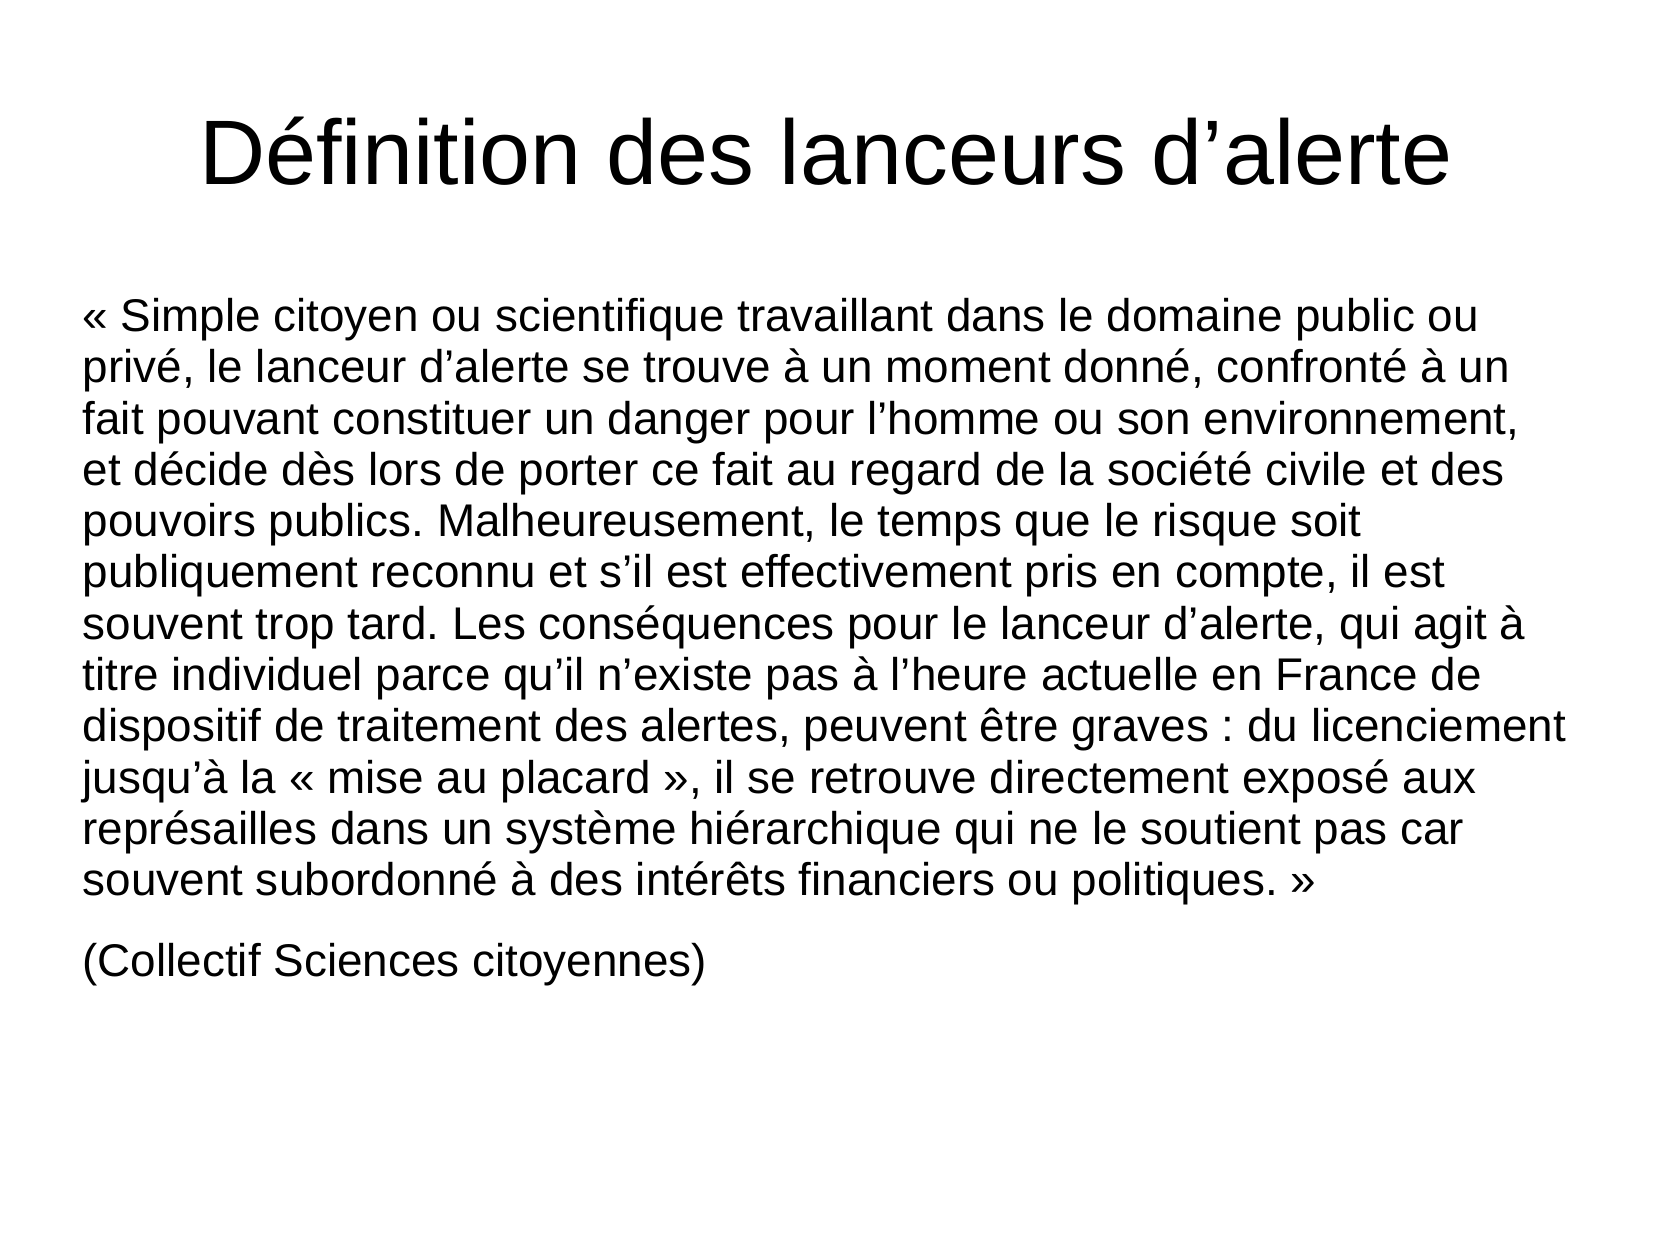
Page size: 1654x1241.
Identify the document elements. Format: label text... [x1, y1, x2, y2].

list « Simple citoyen ou scientifique travaillant dans le domaine public ou privé, le lanceur d’alerte se trouve à un moment donné, confronté à un fait pouvant constituer un danger pour l’homme ou son environnement, et décide dès lors de porter ce fait au regard de la société civile et des pouvoirs publics. Malheureusement, le temps que le risque soit publiquement reconnu et s’il est effectivement pris en compte, il est souvent trop tard. Les conséquences pour le lanceur d’alerte, qui agit à titre individuel parce qu’il n’existe pas à l’heure actuelle en France de dispositif de traitement des alertes, peuvent être graves : du licenciement jusqu’à la « mise au placard », il se retrouve directement exposé aux représailles dans un système hiérarchique qui ne le soutient pas car souvent subordonné à des intérêts financiers ou politiques. » (Collectif Sciences citoyennes) [82, 290, 1571, 1010]
title Définition des lanceurs d’alerte [82, 49, 1571, 257]
